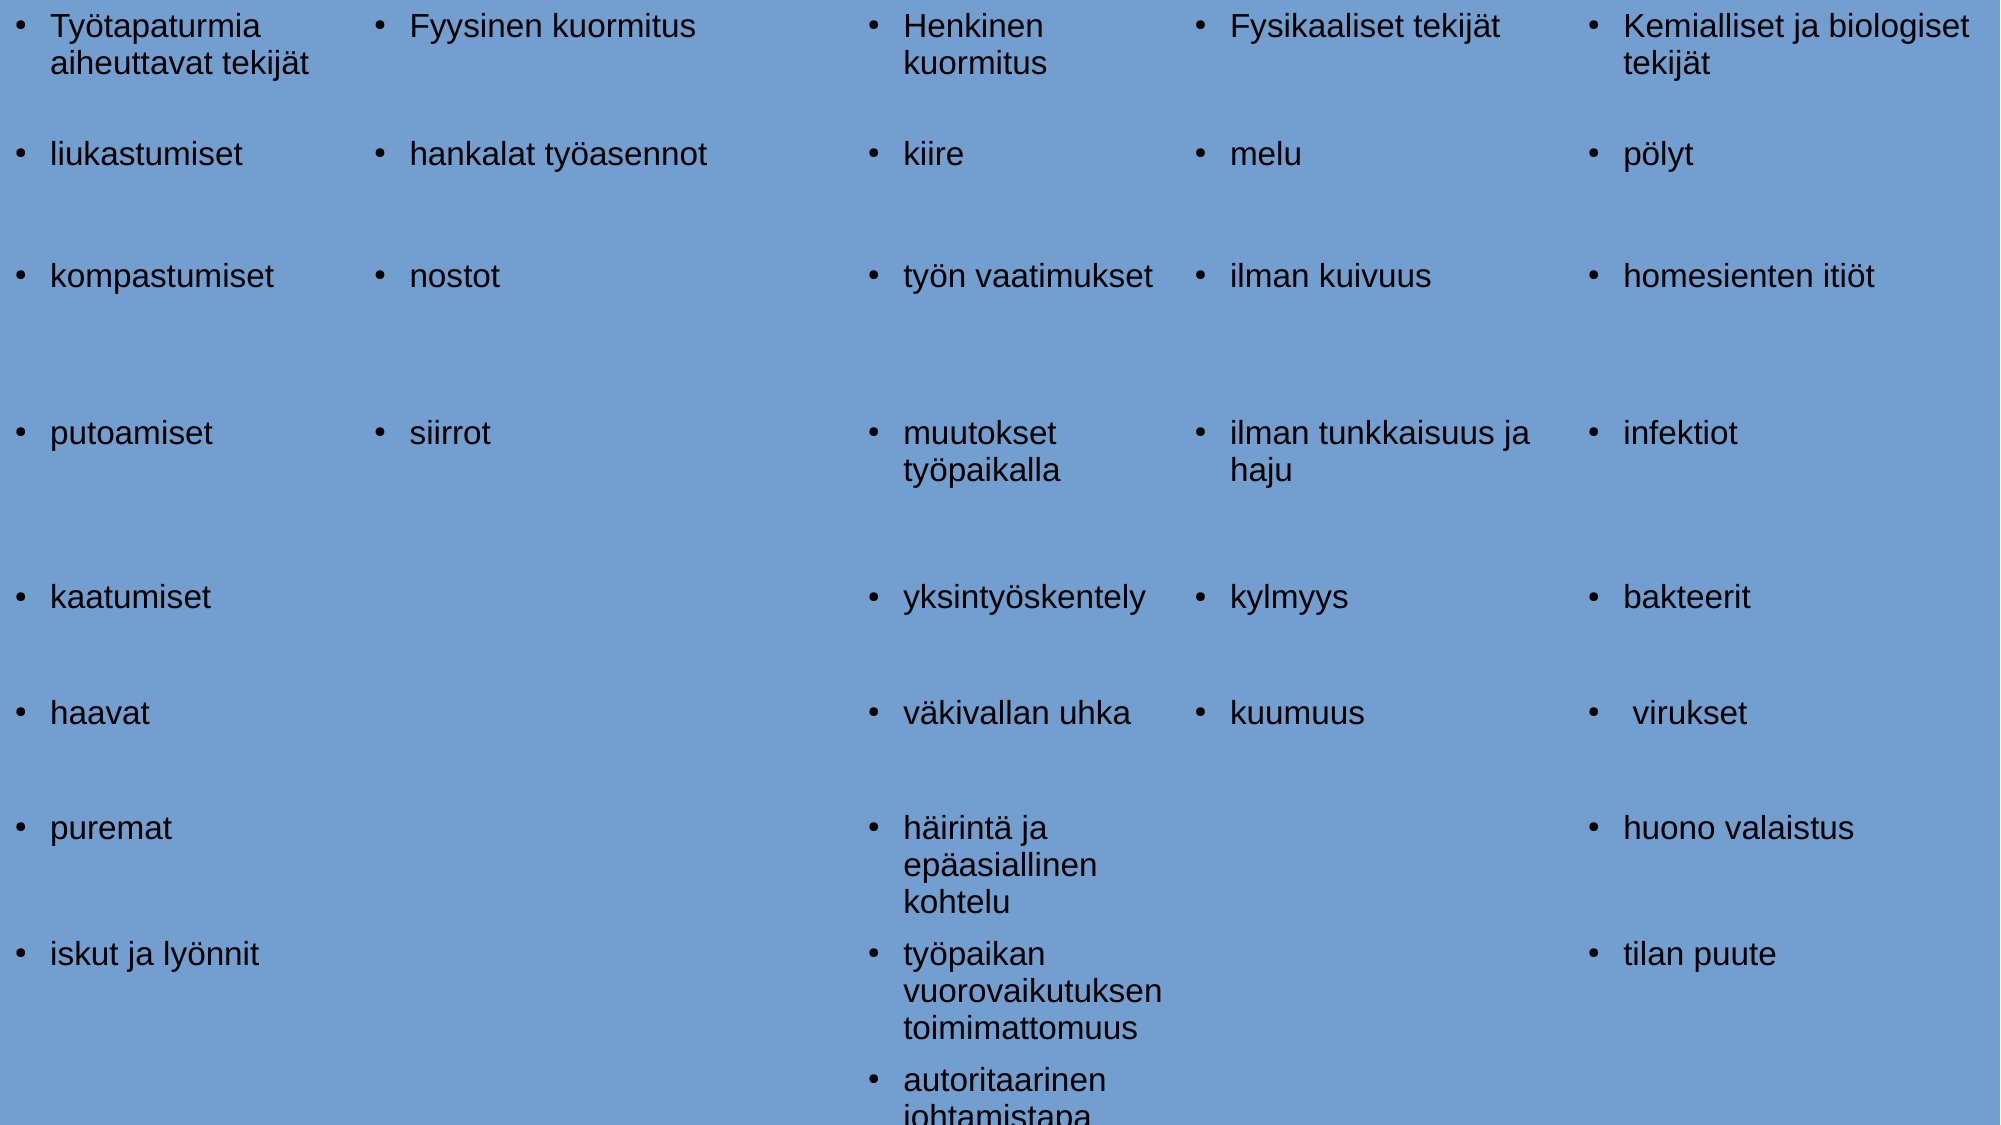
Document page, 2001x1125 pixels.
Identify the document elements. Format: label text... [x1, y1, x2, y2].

table_cell [359, 802, 853, 928]
table_cell kompastumiset [0, 250, 359, 407]
table_cell muutokset työpaikalla [853, 407, 1180, 571]
table_cell iskut ja lyönnit [0, 928, 359, 1054]
table_cell työpaikan vuorovaikutuksen toimimattomuus [853, 928, 1180, 1054]
table_cell huono valaistus [1573, 802, 2000, 928]
table_cell yksintyöskentely [853, 571, 1180, 687]
table_cell pölyt [1573, 128, 2000, 250]
table_cell työn vaatimukset [853, 250, 1180, 407]
table_cell homesienten itiöt [1573, 250, 2000, 407]
table_cell [359, 571, 853, 687]
table_cell melu [1180, 128, 1573, 250]
table_cell [1180, 1054, 1573, 1125]
table_header Kemialliset ja biologiset tekijät [1573, 0, 2000, 128]
table_cell infektiot [1573, 407, 2000, 571]
table_cell ilman kuivuus [1180, 250, 1573, 407]
table_cell kuumuus [1180, 687, 1573, 802]
table_cell bakteerit [1573, 571, 2000, 687]
table_cell [0, 1054, 359, 1125]
table_cell putoamiset [0, 407, 359, 571]
table_cell [359, 1054, 853, 1125]
table_cell [1180, 928, 1573, 1054]
table_header Fyysinen kuormitus [359, 0, 853, 128]
table_cell liukastumiset [0, 128, 359, 250]
table_cell [1180, 802, 1573, 928]
table_header Työtapaturmia aiheuttavat tekijät [0, 0, 359, 128]
table_cell virukset [1573, 687, 2000, 802]
table_cell ilman tunkkaisuus ja haju [1180, 407, 1573, 571]
table_cell kiire [853, 128, 1180, 250]
table_cell puremat [0, 802, 359, 928]
table_cell kylmyys [1180, 571, 1573, 687]
table_cell tilan puute [1573, 928, 2000, 1054]
table_cell [1573, 1054, 2000, 1125]
table_cell nostot [359, 250, 853, 407]
table_cell [359, 928, 853, 1054]
table_cell siirrot [359, 407, 853, 571]
table_header Fysikaaliset tekijät [1180, 0, 1573, 128]
table_cell [359, 687, 853, 802]
table_cell haavat [0, 687, 359, 802]
table_header Henkinen kuormitus [853, 0, 1180, 128]
table_cell autoritaarinen johtamistapa [853, 1054, 1180, 1125]
table_cell väkivallan uhka [853, 687, 1180, 802]
table_cell häirintä ja epäasiallinen kohtelu [853, 802, 1180, 928]
table_cell hankalat työasennot [359, 128, 853, 250]
table_cell kaatumiset [0, 571, 359, 687]
